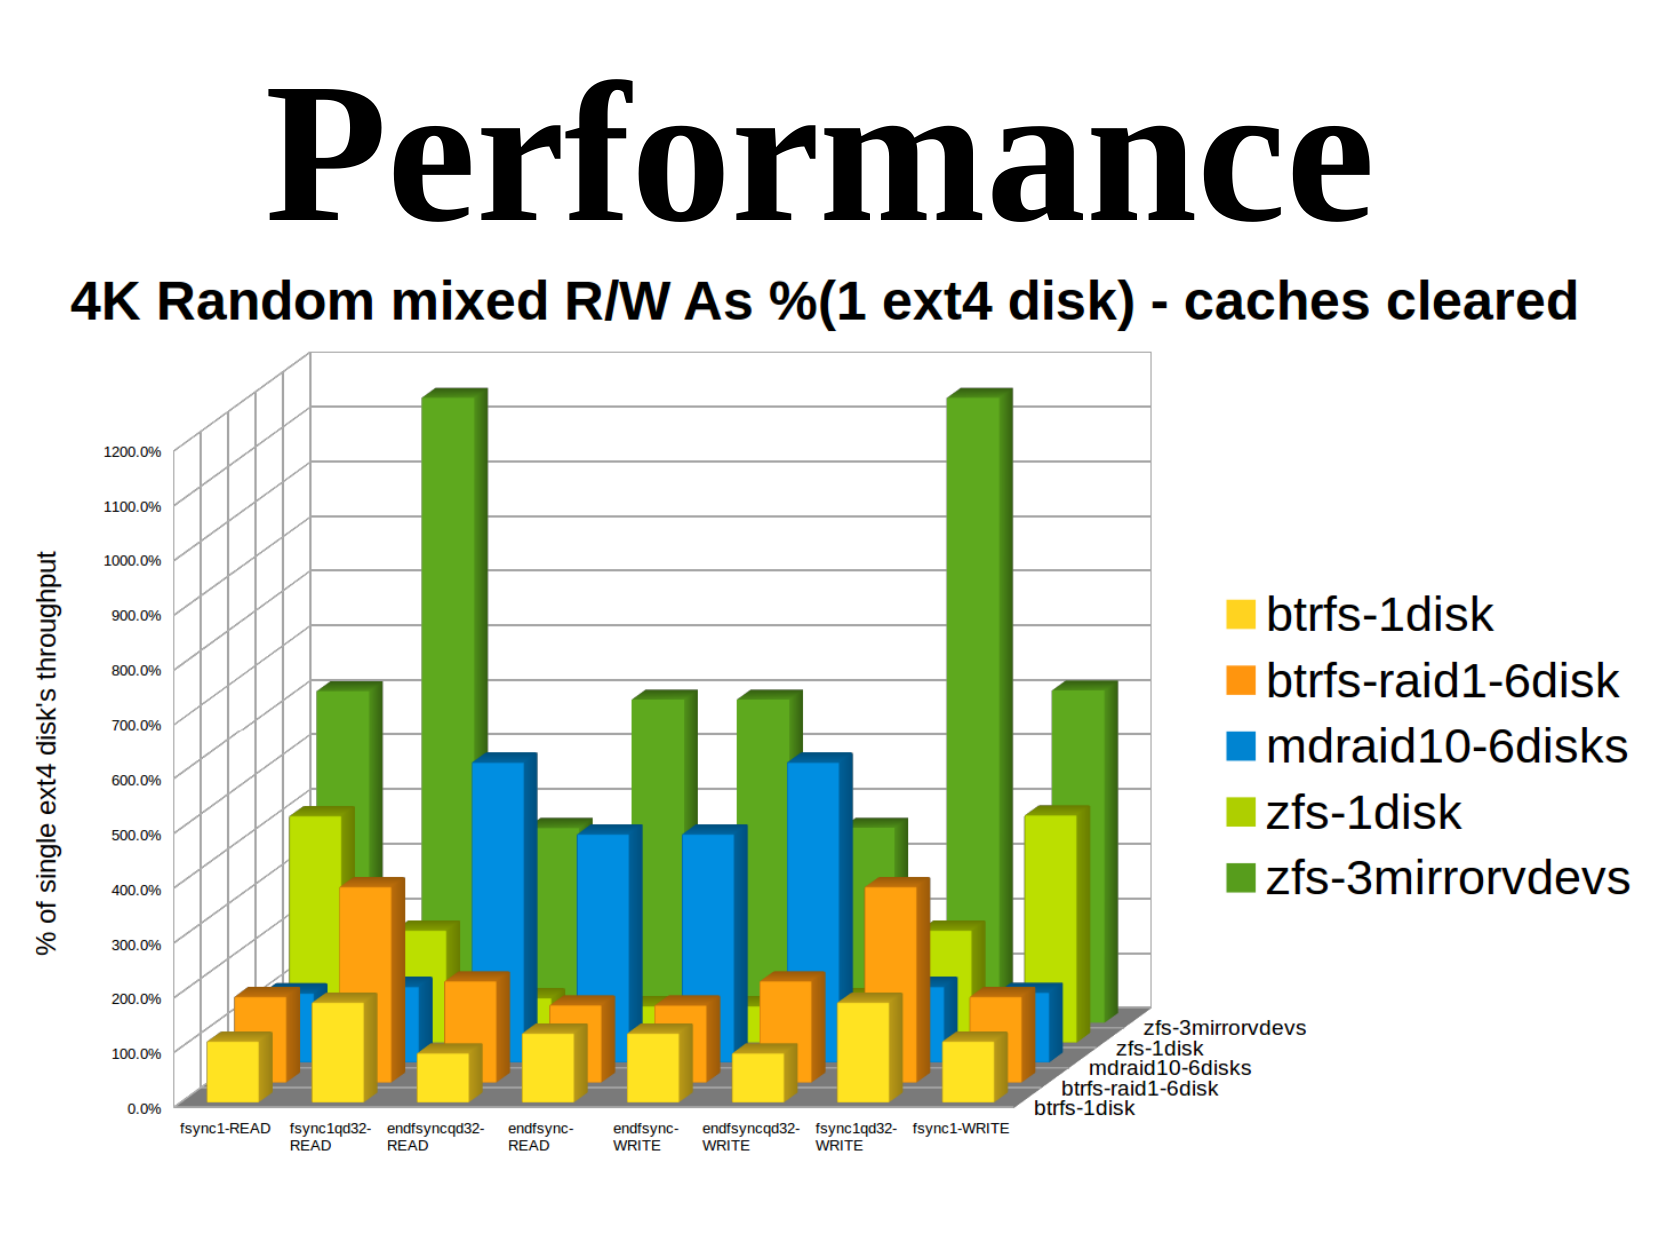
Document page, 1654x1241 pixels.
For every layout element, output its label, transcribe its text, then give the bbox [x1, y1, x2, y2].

picture [3, 251, 1654, 1241]
title Performance [0, 42, 1654, 264]
